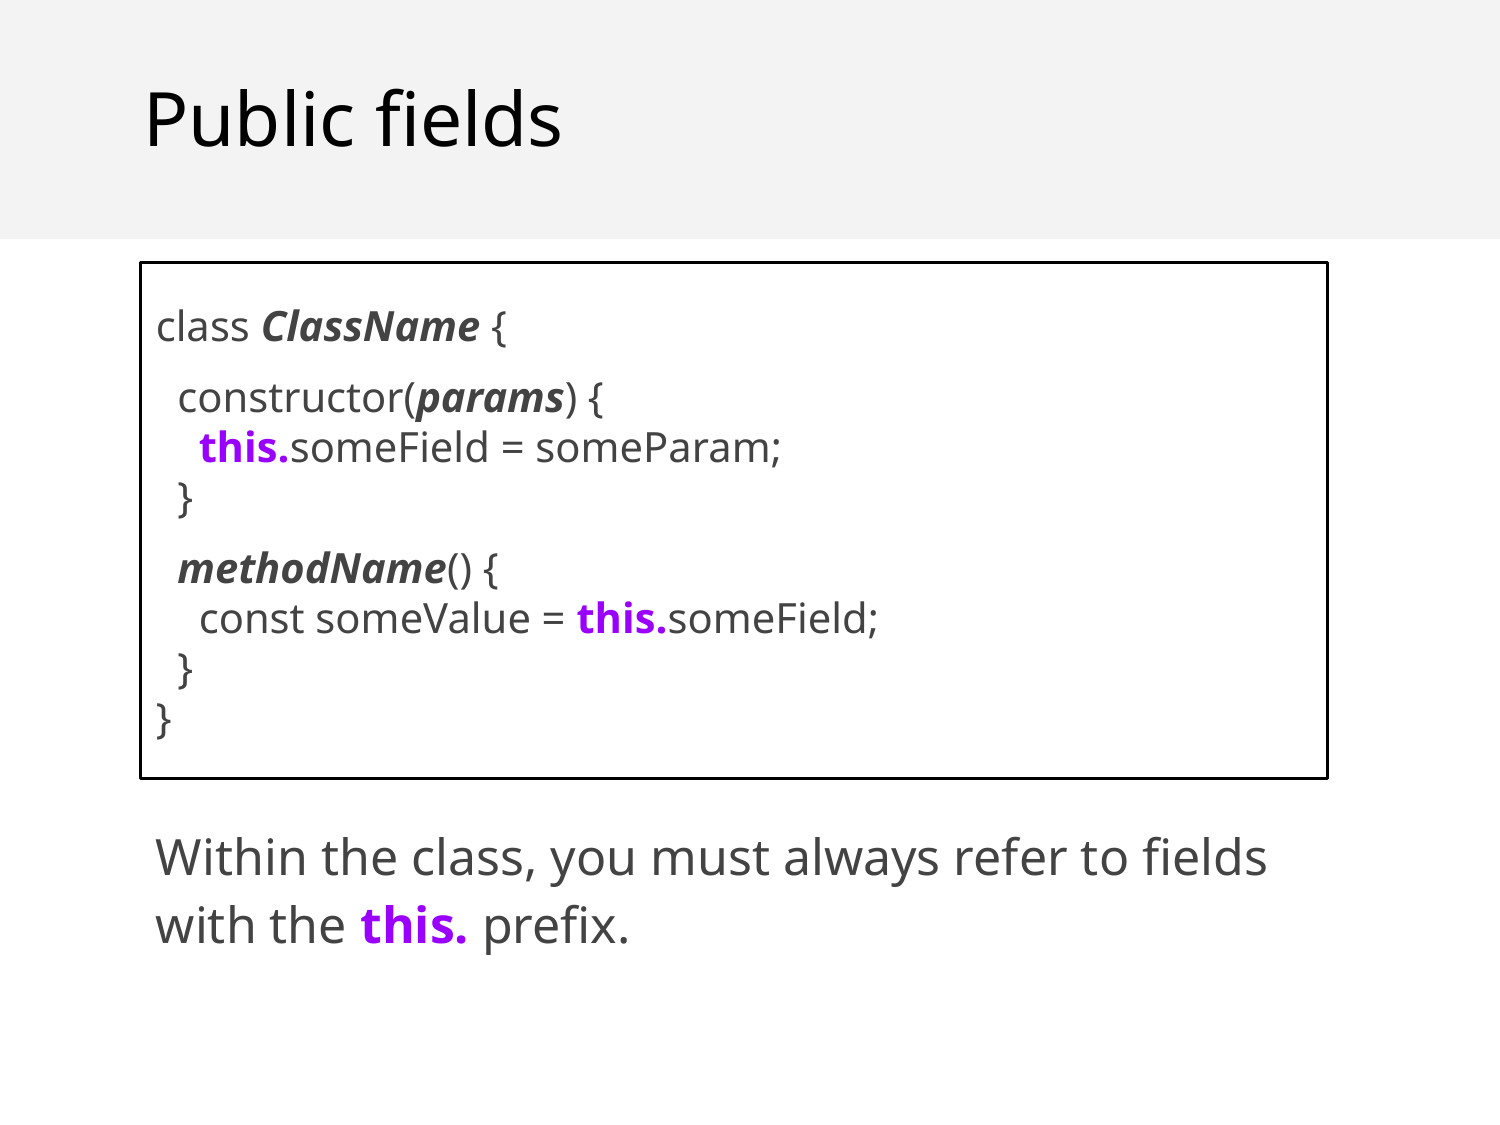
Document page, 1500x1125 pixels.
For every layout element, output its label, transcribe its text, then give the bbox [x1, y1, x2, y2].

list Within the class, you must always refer to fields with the this. prefix. [140, 800, 1328, 1066]
title Public fields [128, 56, 1372, 183]
text_box class ClassName { constructor(params) { this.someField = someParam; } methodName() { const someValue = this.someField; } } [140, 262, 1328, 779]
